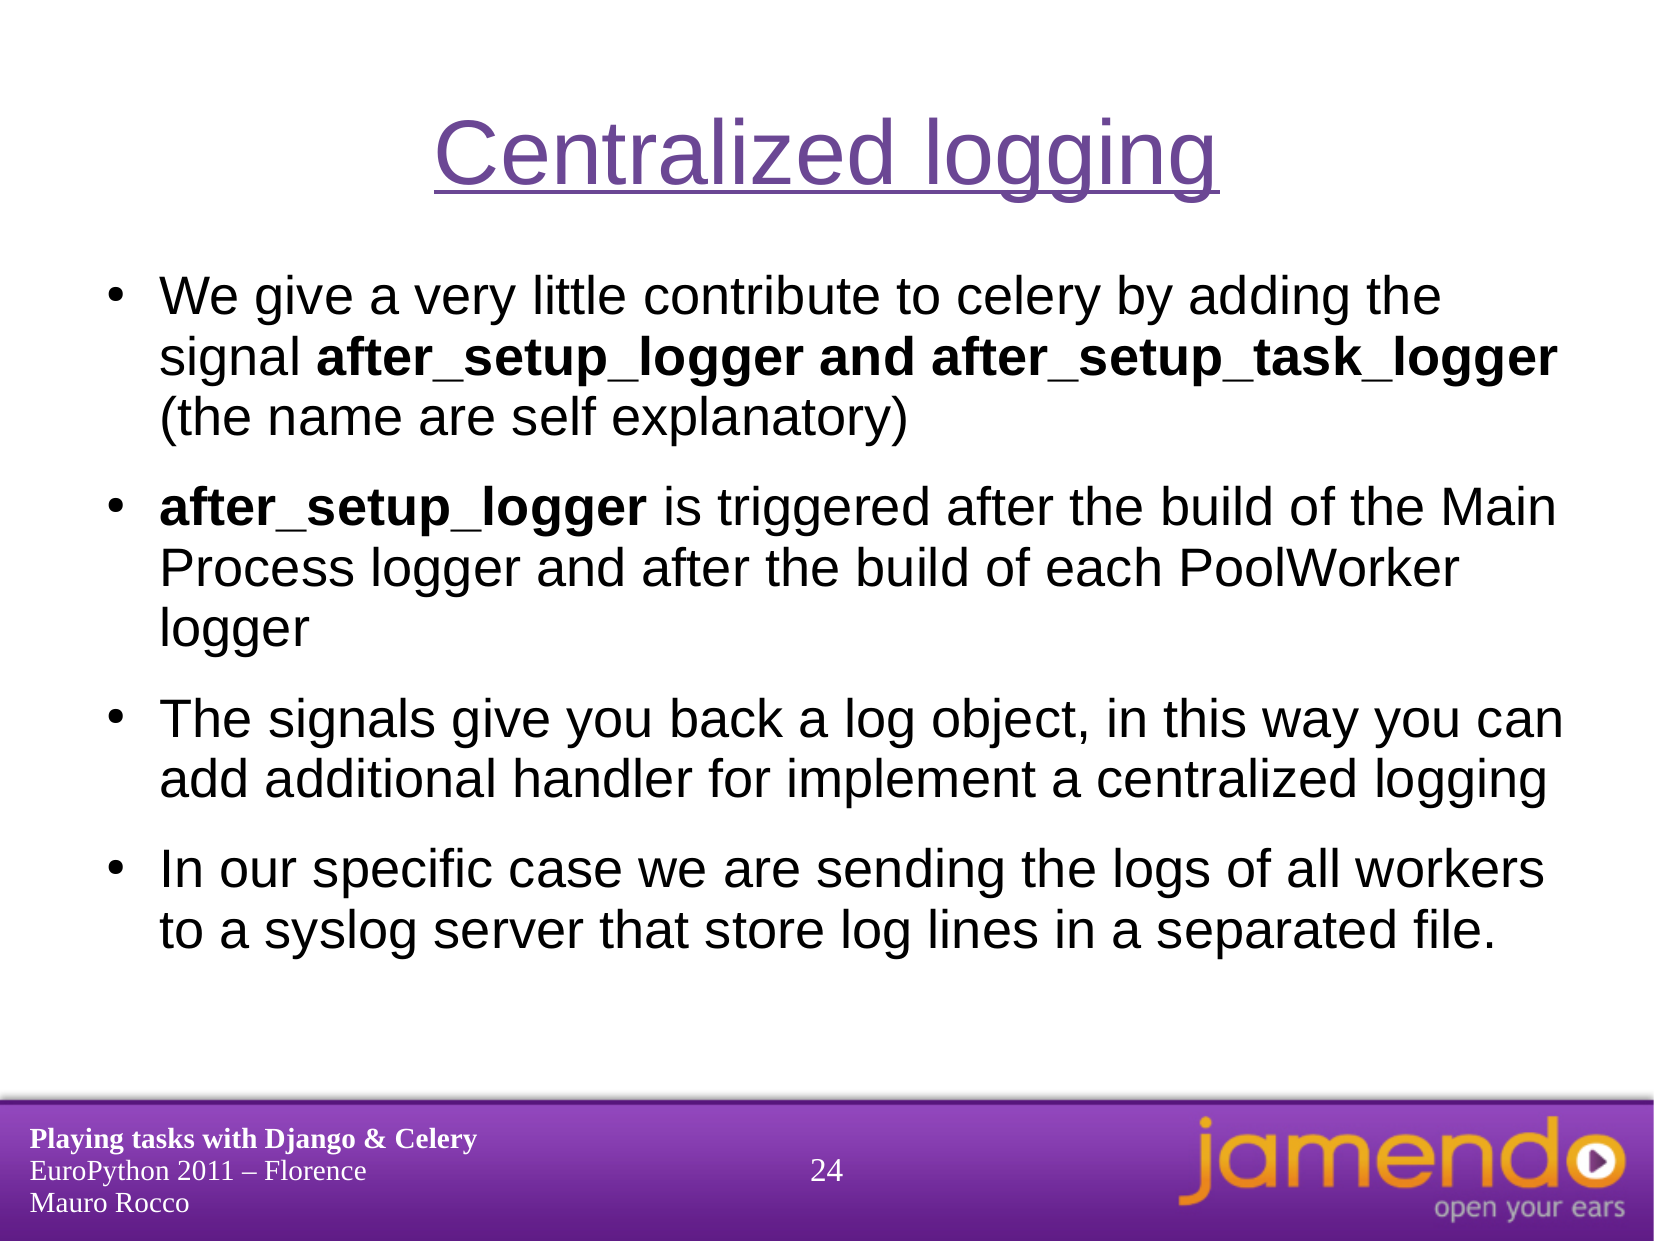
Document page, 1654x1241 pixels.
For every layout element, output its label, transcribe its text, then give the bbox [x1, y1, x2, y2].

list We give a very little contribute to celery by adding the signal after_setup_logger and after_setup_task_logger (the name are self explanatory) after_setup_logger is triggered after the build of the Main Process logger and after the build of each PoolWorker logger The signals give you back a log object, in this way you can add additional handler for implement a centralized logging In our specific case we are sending the logs of all workers to a syslog server that store log lines in a separated file. [88, 265, 1577, 1004]
picture [0, 0, 1654, 1241]
title Centralized logging [82, 49, 1571, 257]
